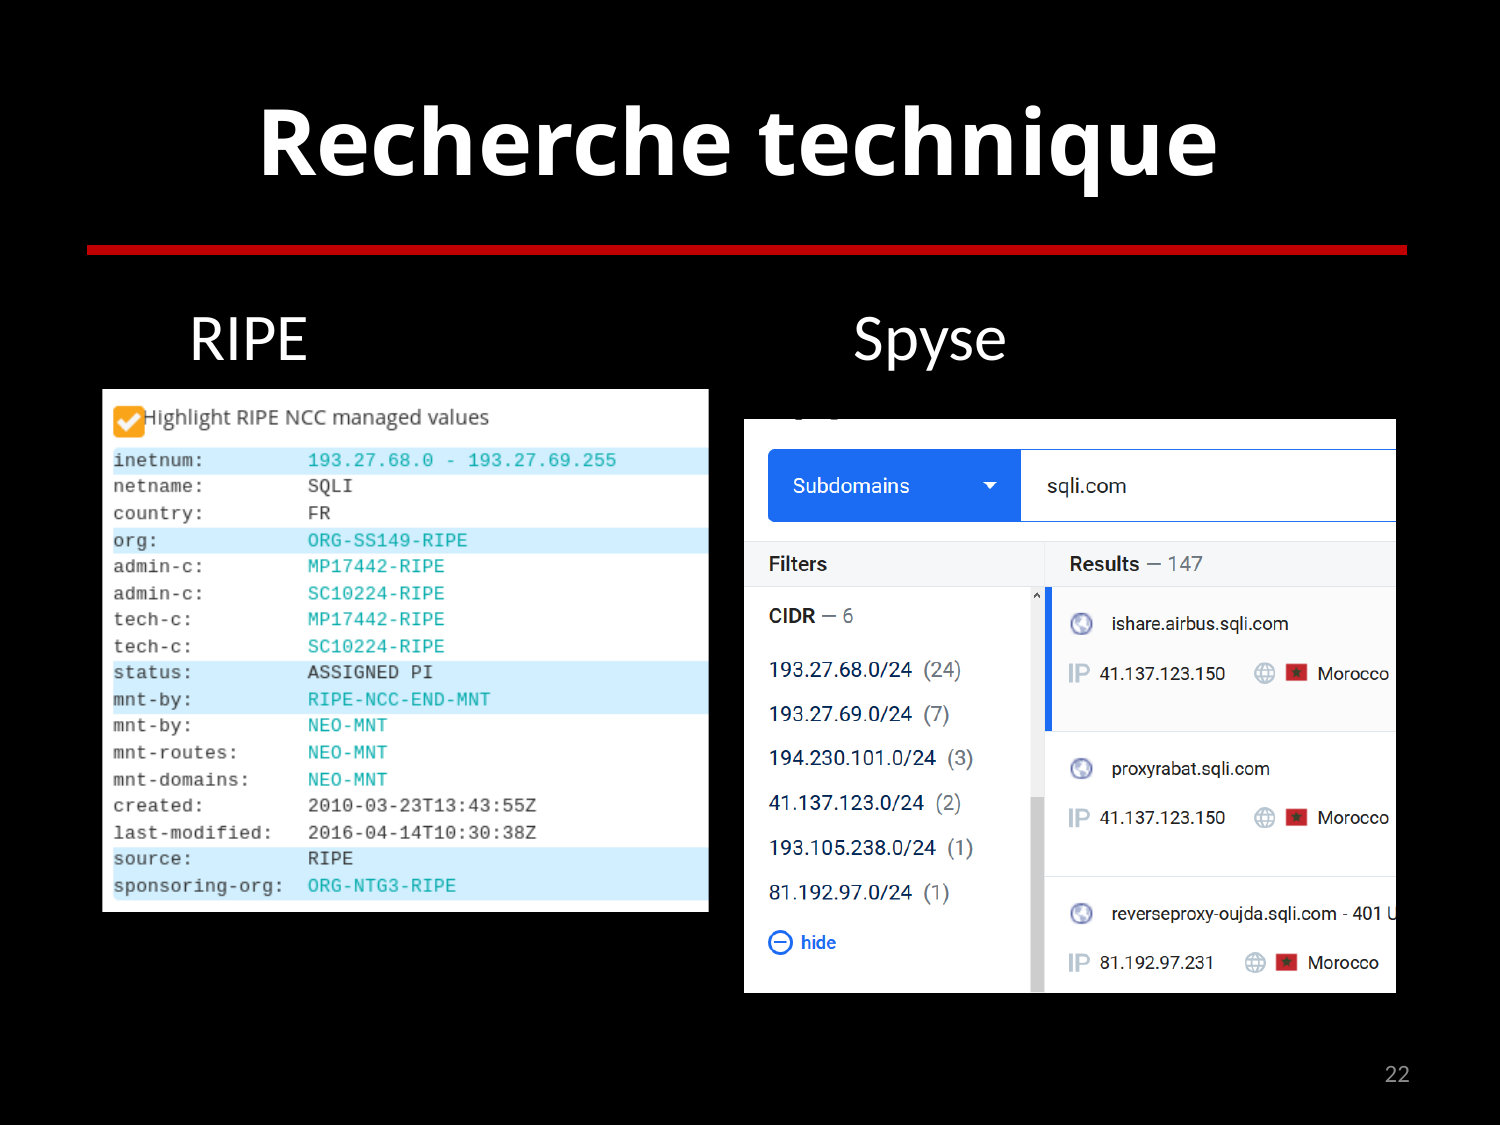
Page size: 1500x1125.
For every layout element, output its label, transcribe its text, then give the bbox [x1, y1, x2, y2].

picture [744, 419, 1396, 993]
title Recherche technique [75, 45, 1425, 233]
list RIPE Spyse [118, 286, 1087, 1016]
picture [102, 389, 709, 912]
slide_number <numéro> [1074, 1042, 1425, 1103]
